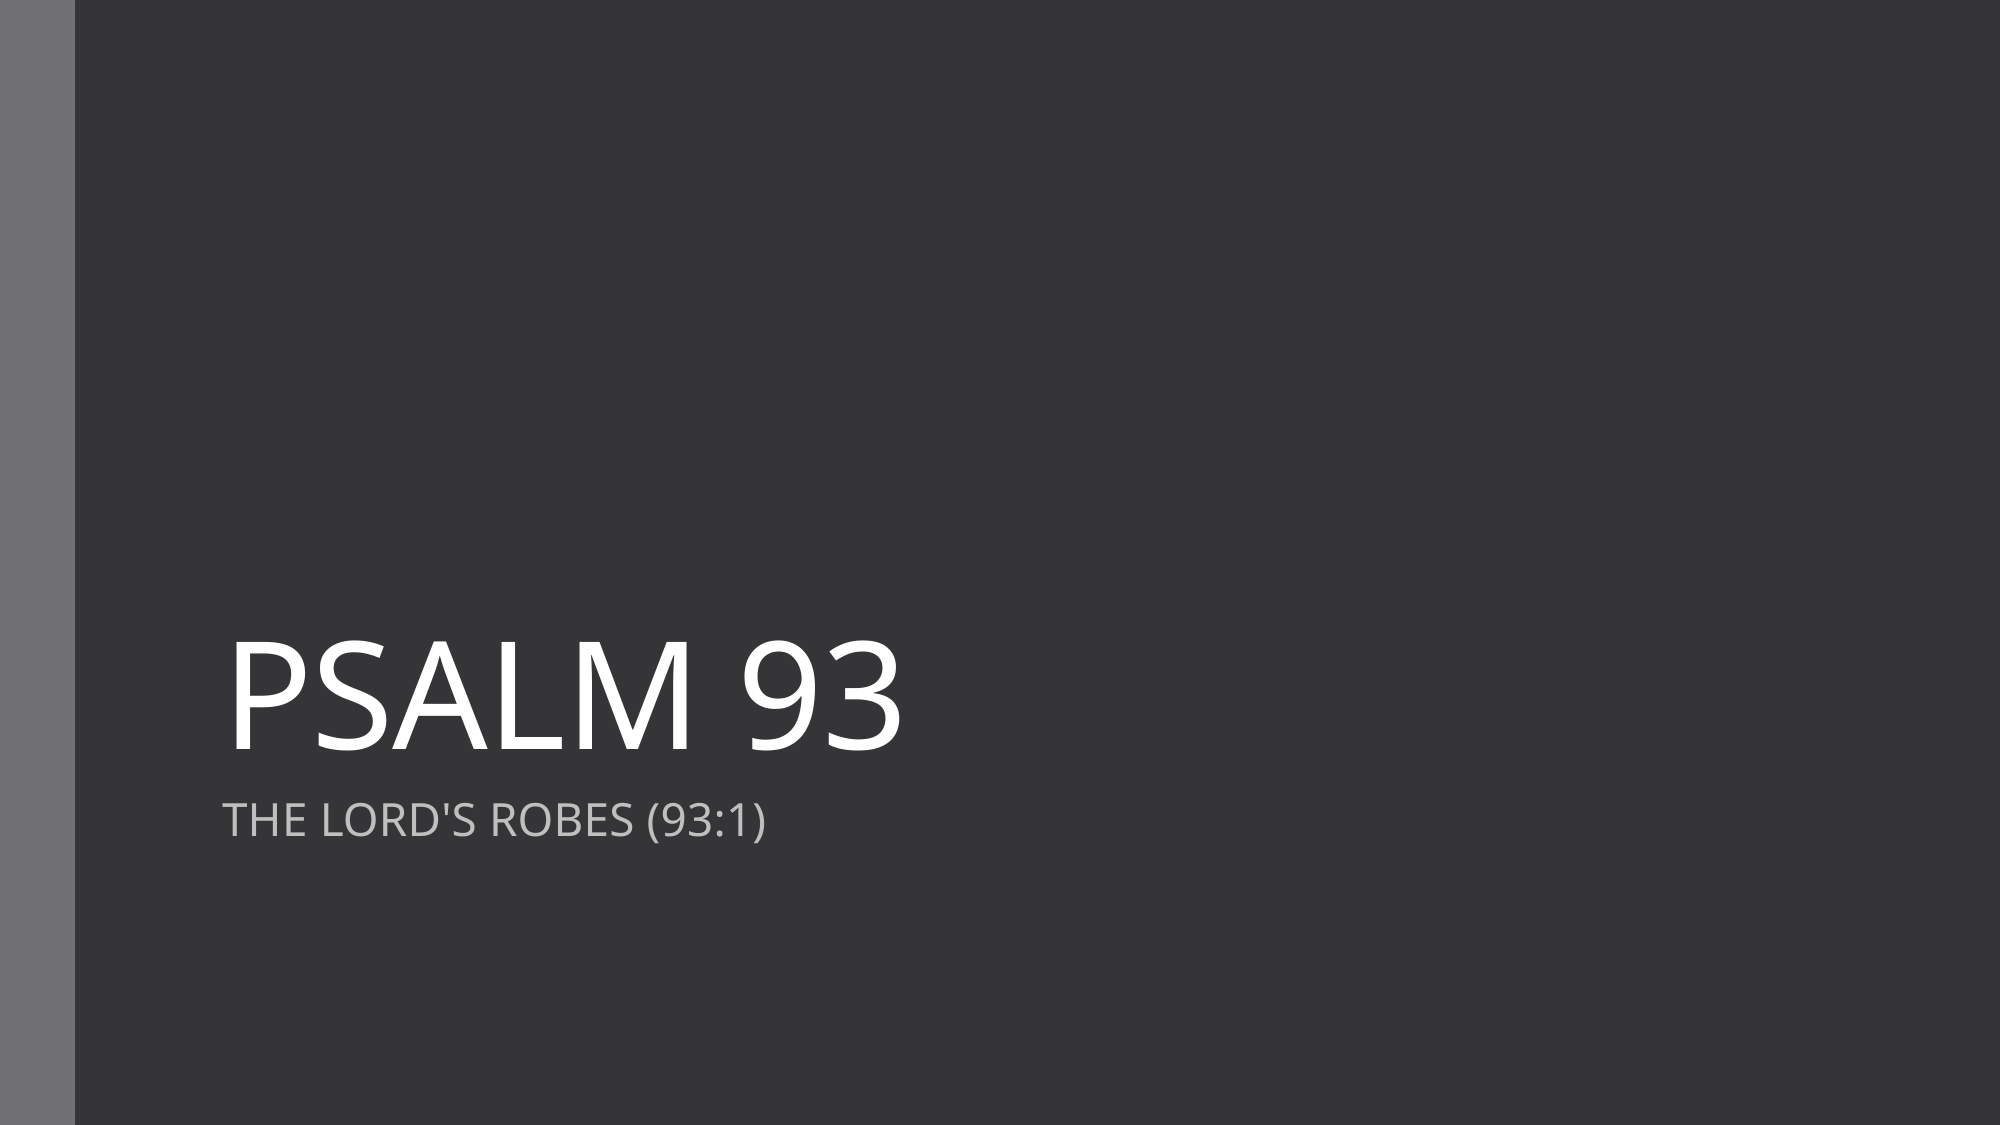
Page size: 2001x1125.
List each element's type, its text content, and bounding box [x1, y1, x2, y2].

subtitle THE LORD'S ROBES (93:1) [206, 787, 1752, 1066]
title PSALM 93 [206, 124, 1752, 787]
